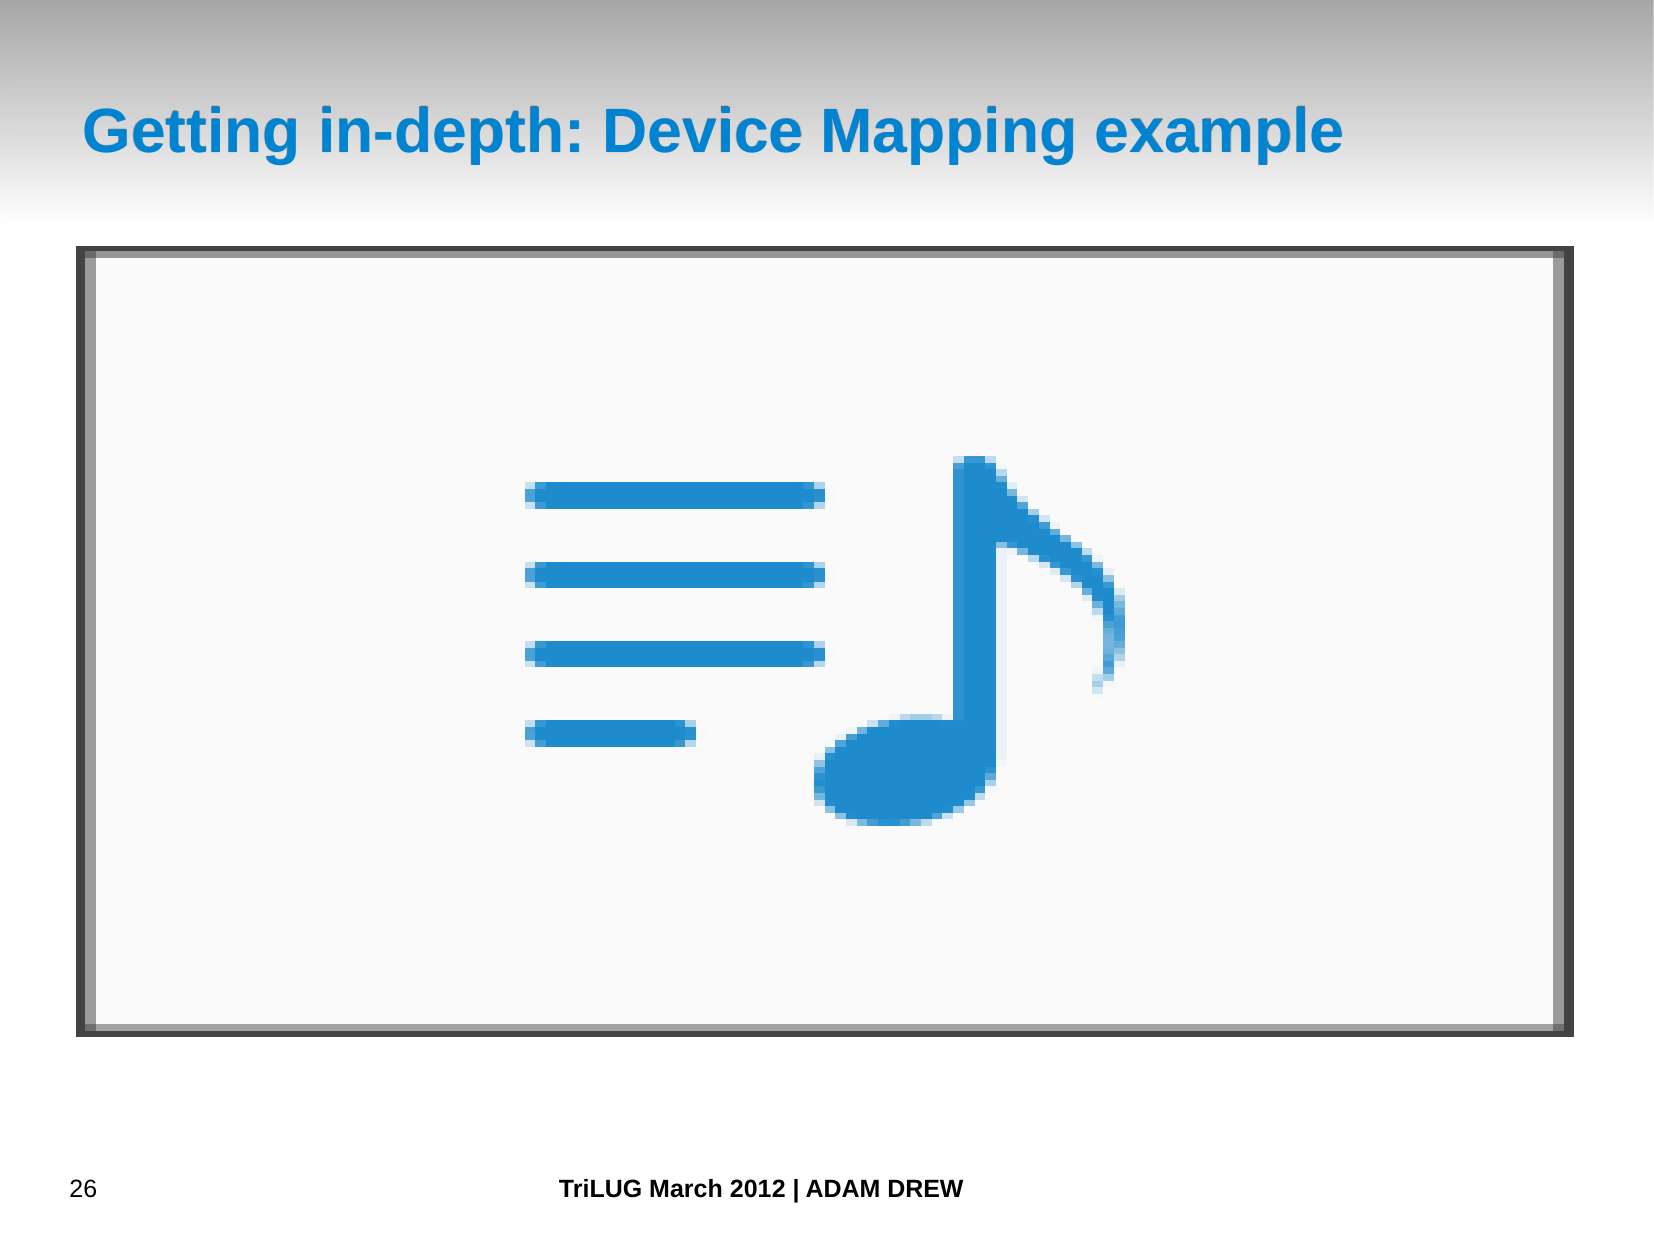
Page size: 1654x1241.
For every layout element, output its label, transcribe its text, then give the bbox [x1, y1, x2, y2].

text_box [75, 244, 1576, 1039]
picture [0, 0, 1654, 225]
title Getting in-depth: Device Mapping example [82, 37, 1571, 226]
